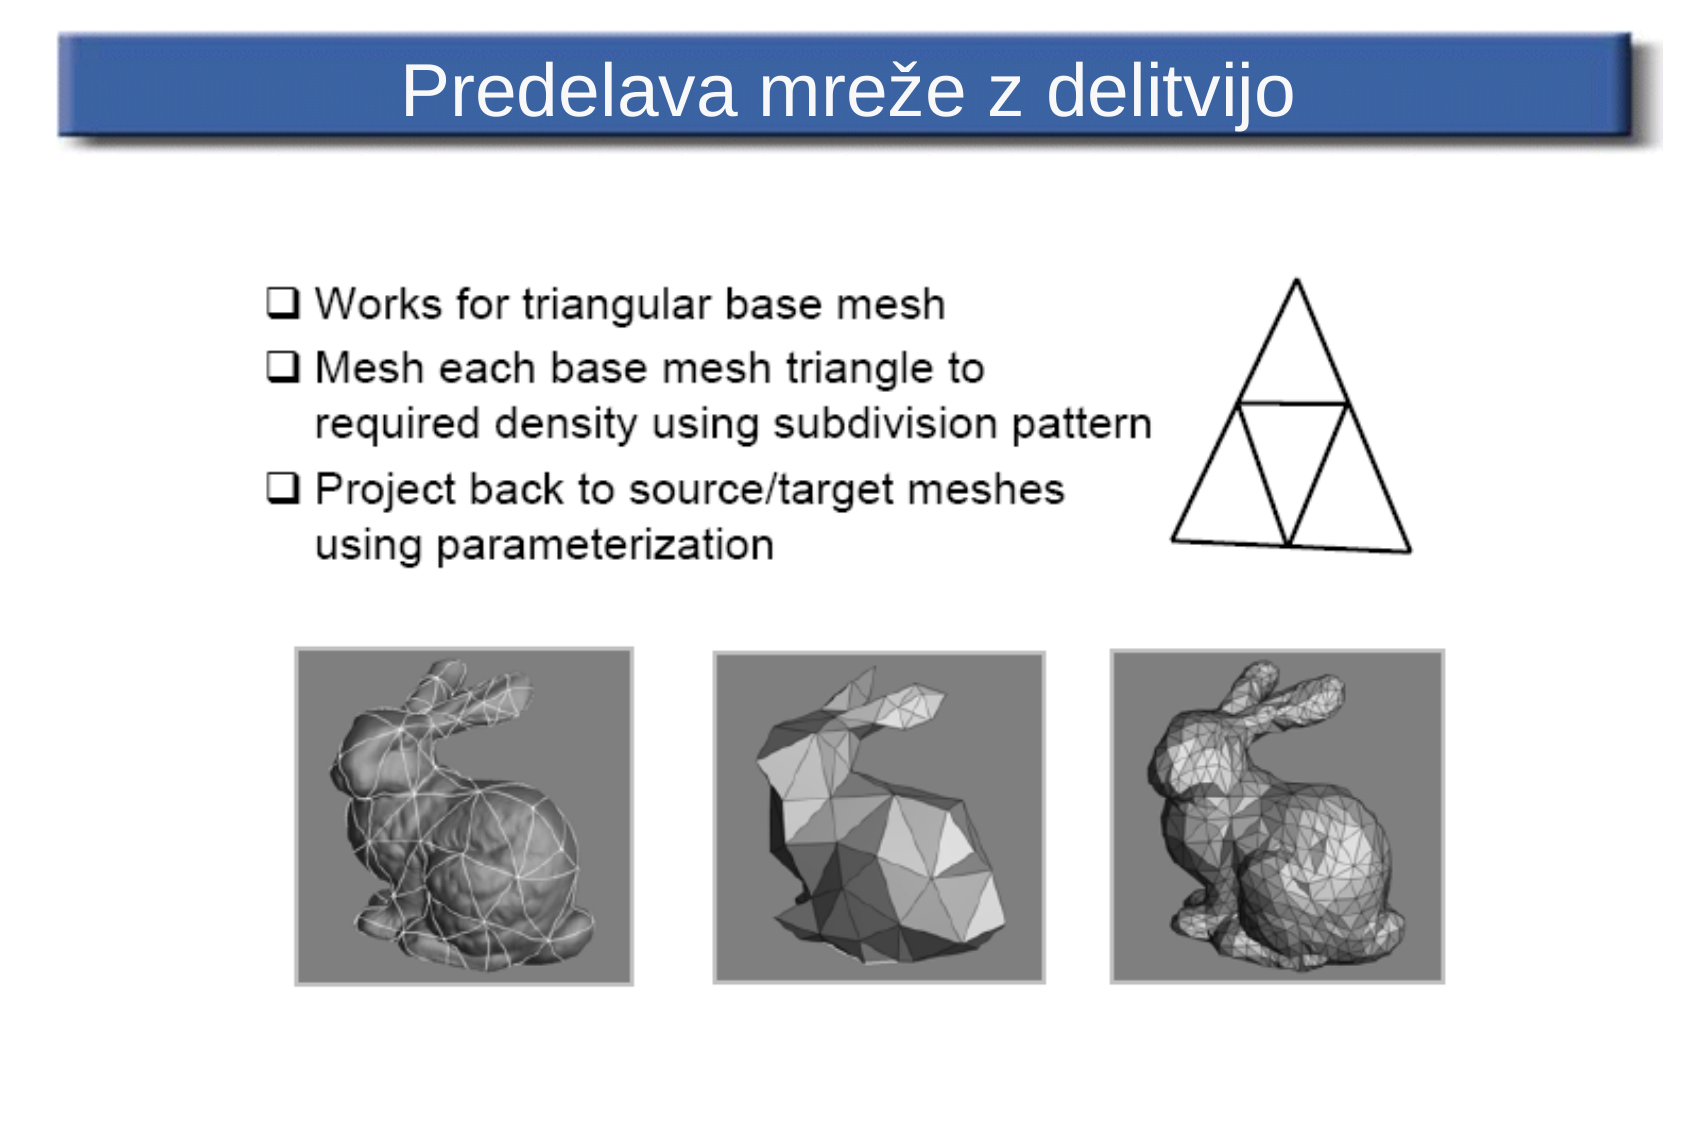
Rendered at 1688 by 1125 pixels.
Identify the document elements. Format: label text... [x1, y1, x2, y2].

title Predelava mreže z delitvijo [188, 23, 1509, 149]
picture [56, 29, 1663, 156]
picture [229, 243, 1482, 1000]
